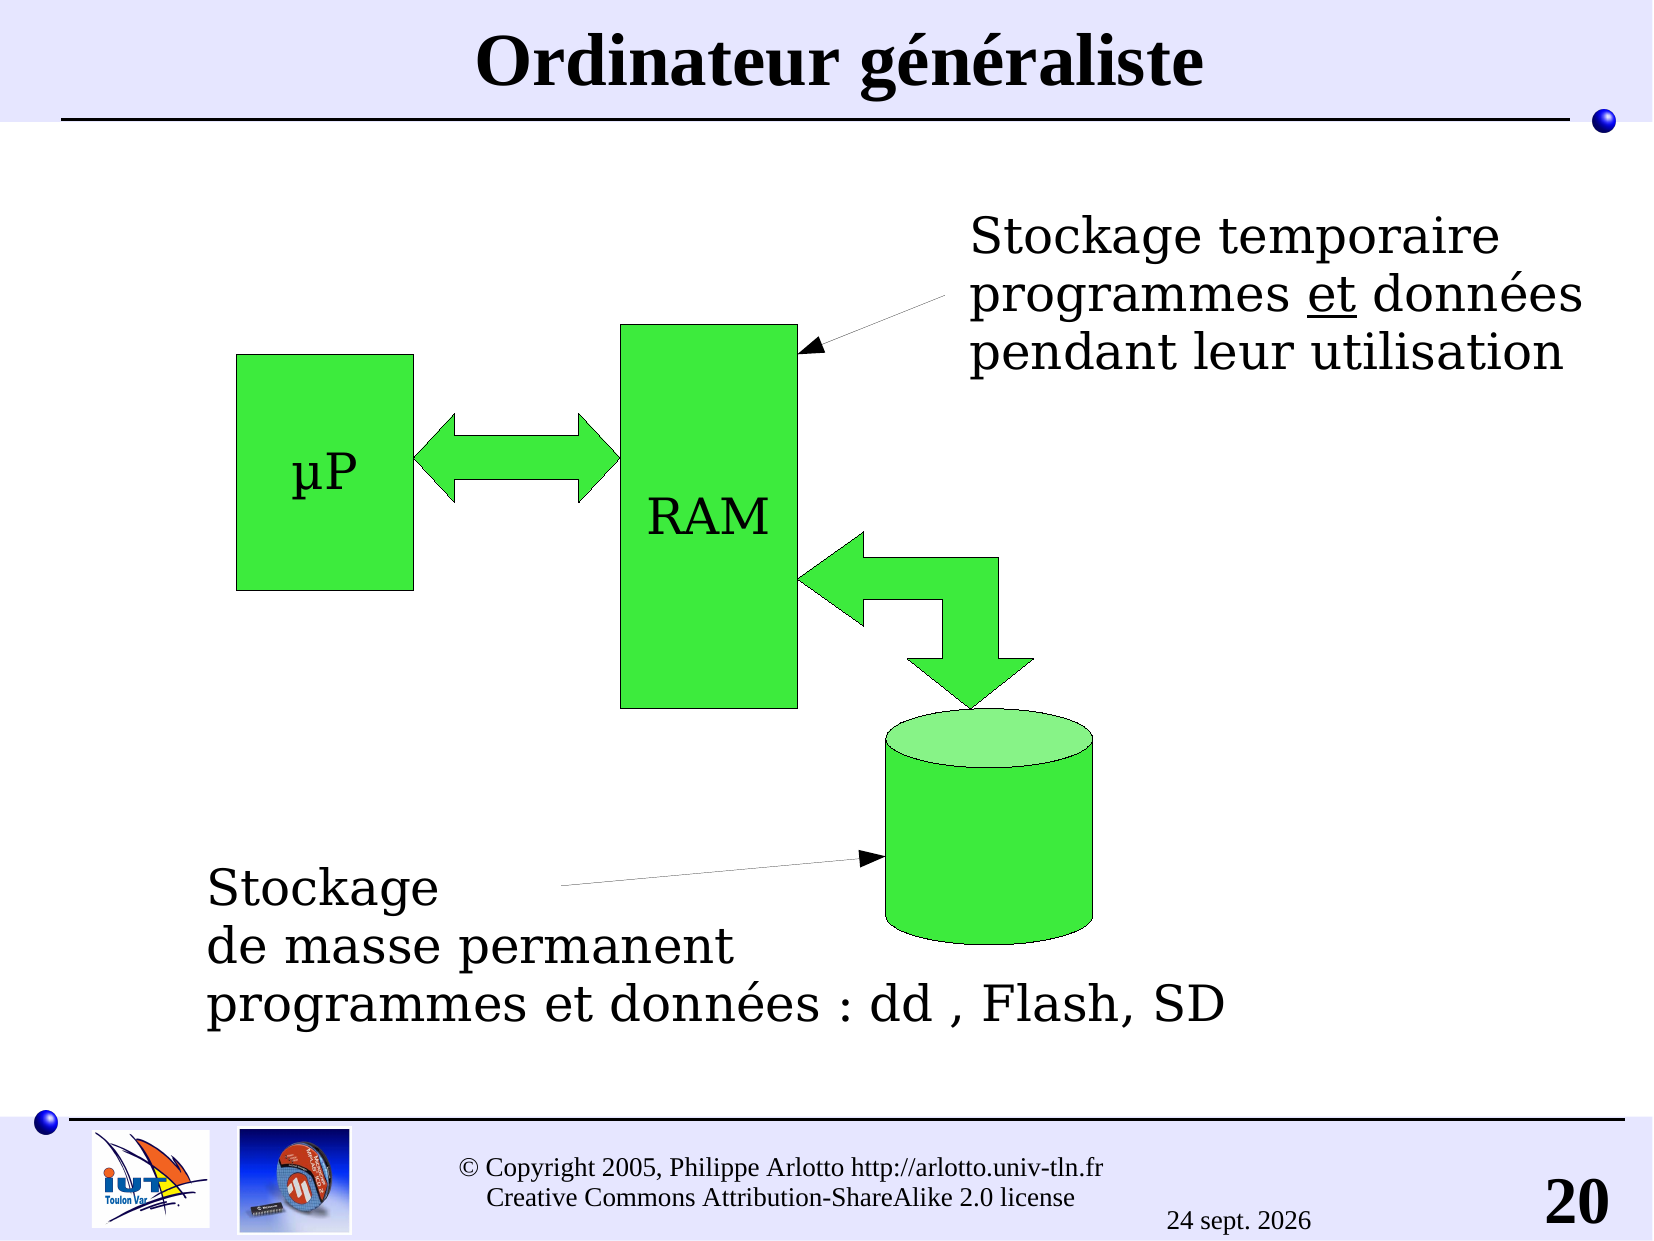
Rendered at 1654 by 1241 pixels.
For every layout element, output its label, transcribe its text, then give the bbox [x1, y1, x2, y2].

text_box RAM [620, 324, 798, 709]
picture [237, 1126, 352, 1235]
text_box Stockage de masse permanent programmes et données : dd , Flash, SD [206, 858, 1243, 1034]
text_box Avec ces lignes de programme les autres tâches seraient bloquées ! [885, 708, 1093, 768]
text_box [885, 740, 1093, 858]
text_box [797, 531, 1034, 709]
title Ordinateur généraliste [95, 11, 1585, 110]
text_box Stockage temporaire programmes et données pendant leur utilisation [969, 206, 1585, 382]
text_box µP [236, 354, 414, 591]
text_box [413, 413, 621, 503]
